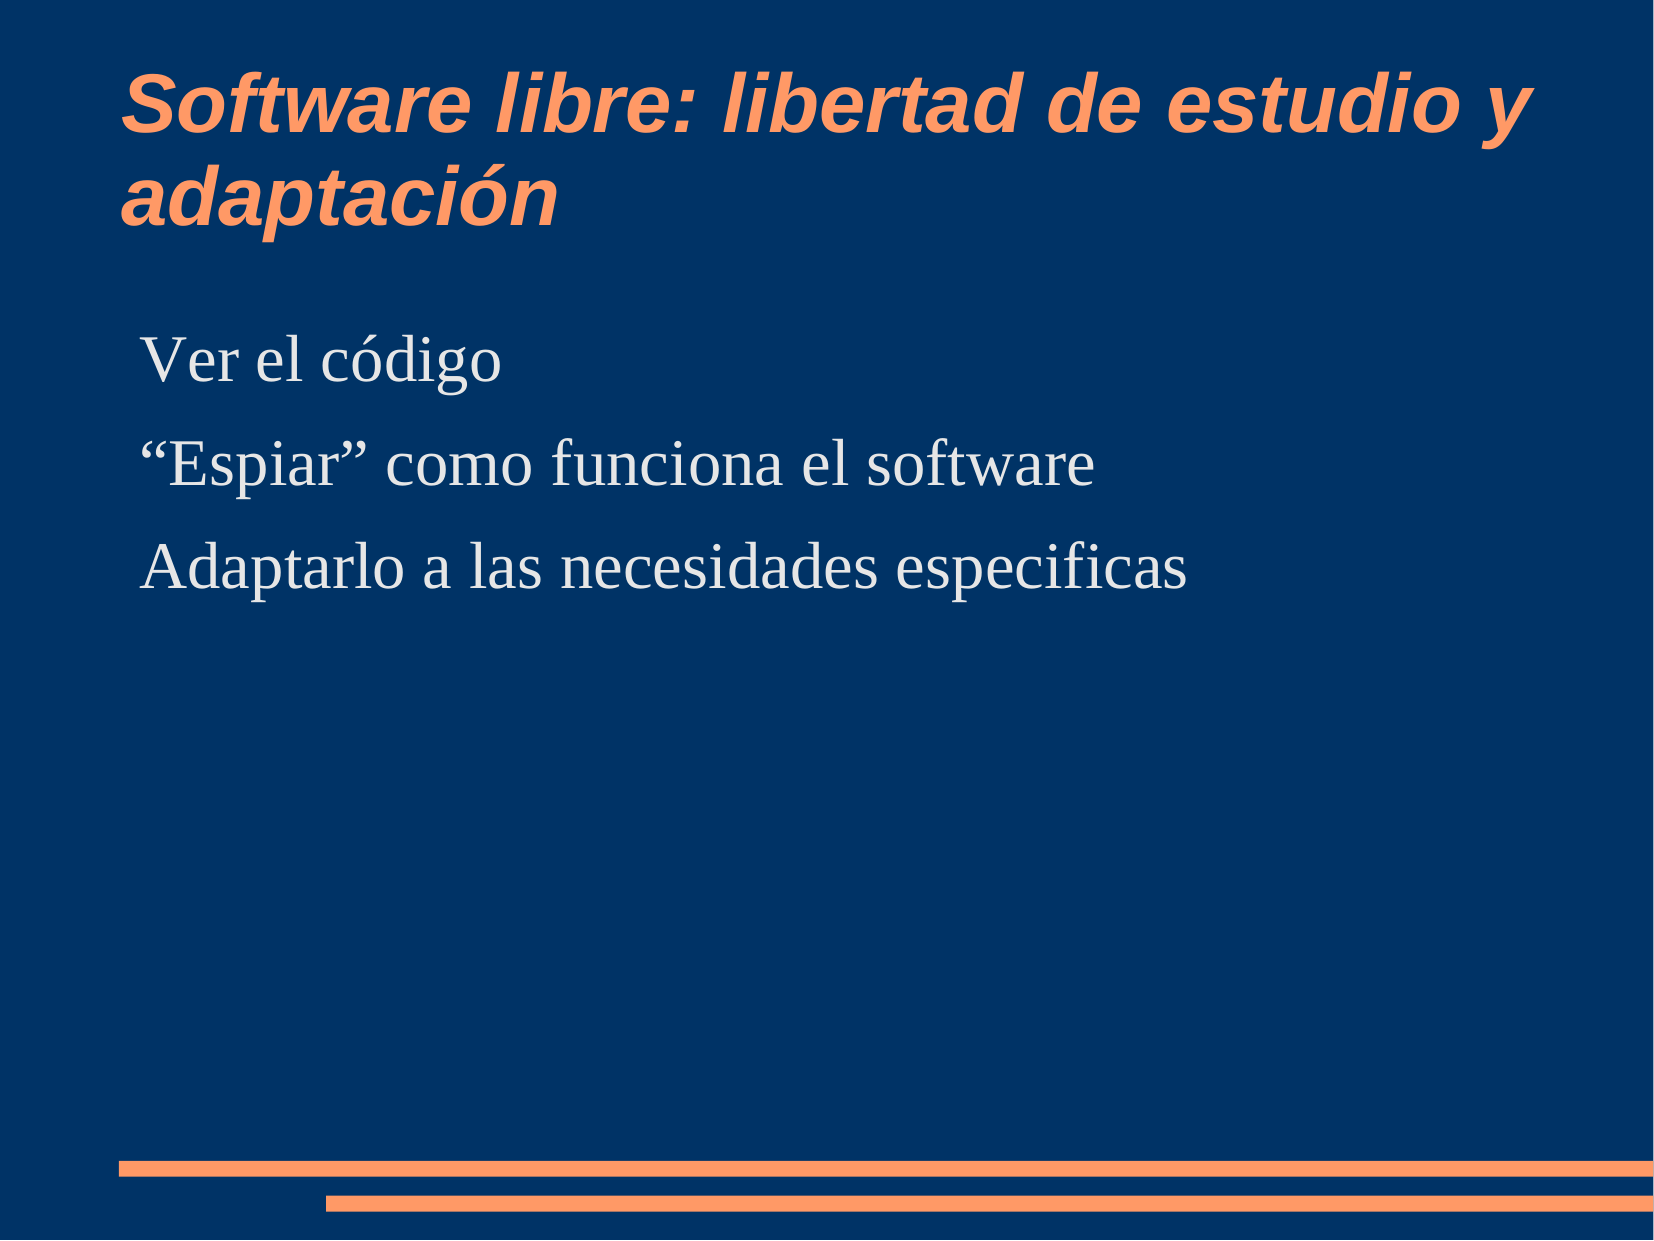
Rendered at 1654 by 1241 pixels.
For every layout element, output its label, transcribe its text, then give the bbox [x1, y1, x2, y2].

title Software libre: libertad de estudio y adaptación [121, 53, 1534, 246]
list Ver el código “Espiar” como funciona el software Adaptarlo a las necesidades especificas [121, 322, 1561, 1118]
